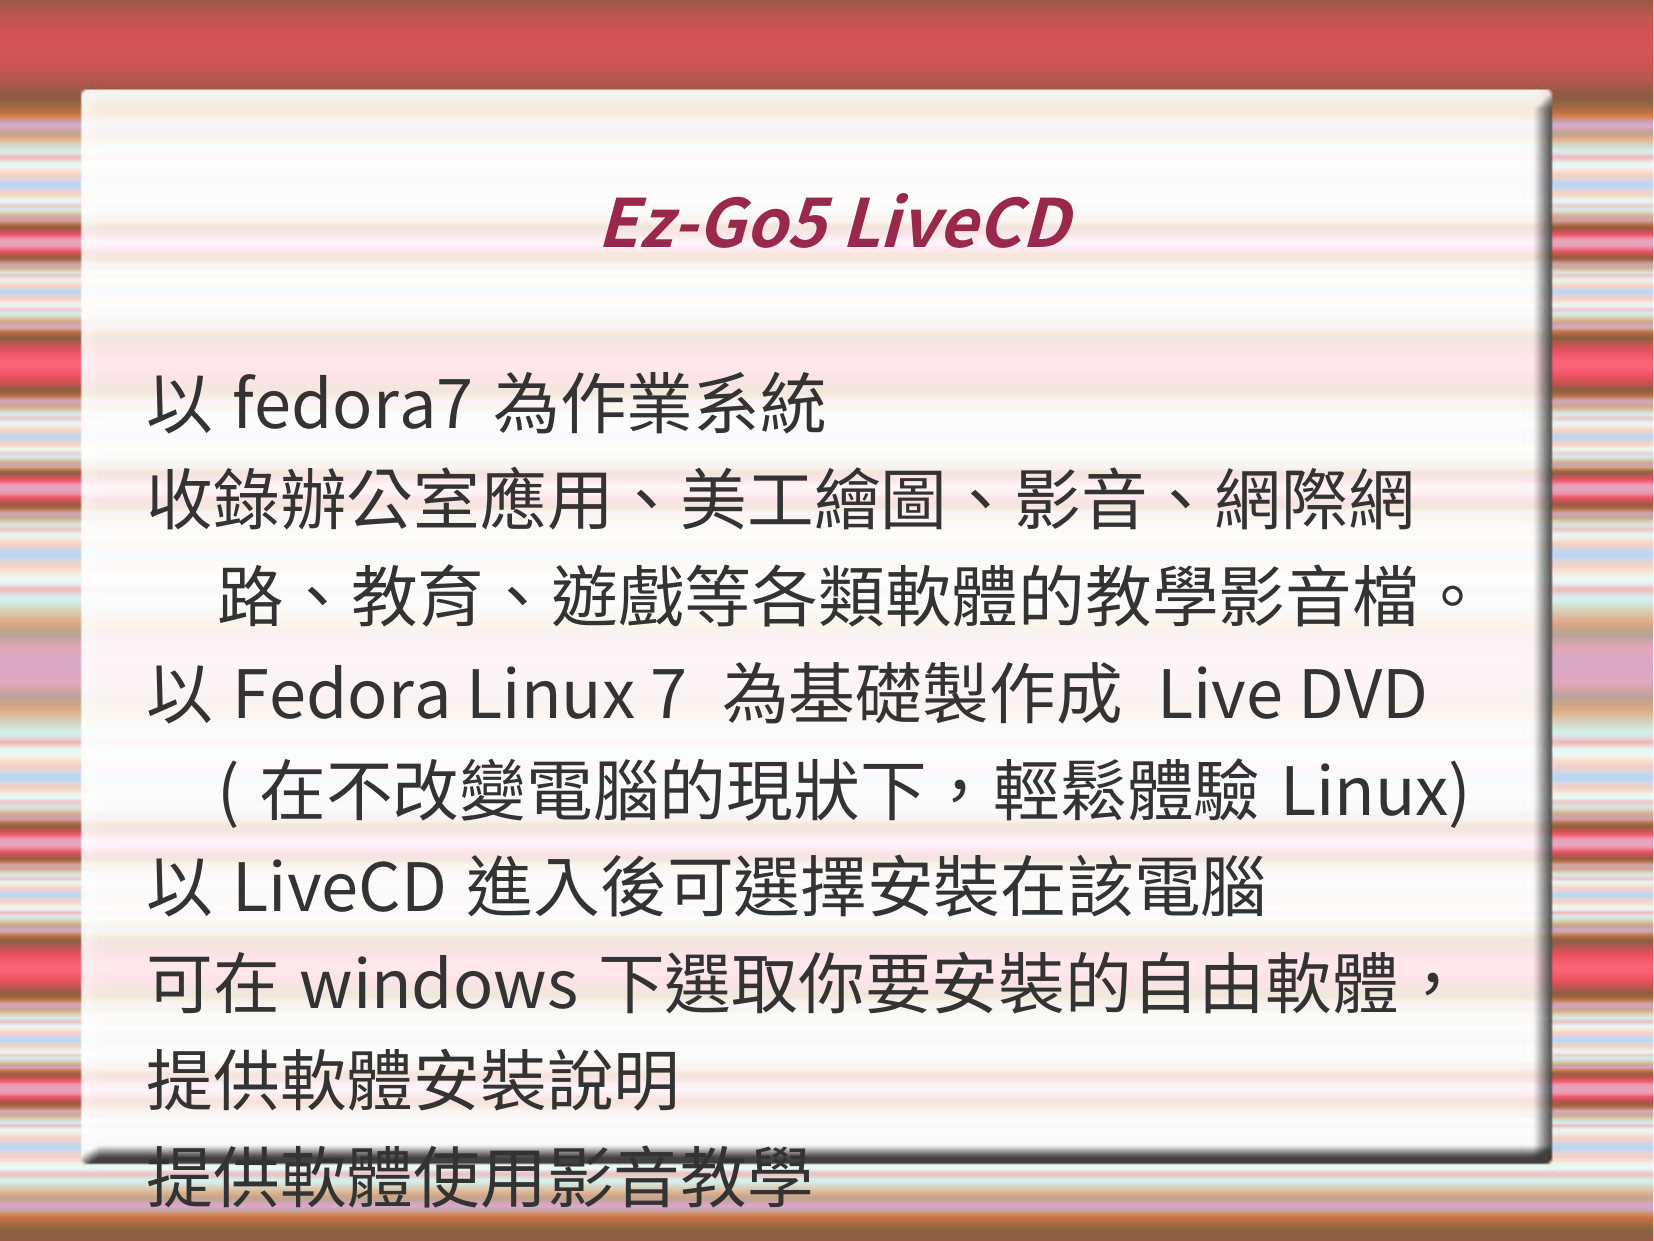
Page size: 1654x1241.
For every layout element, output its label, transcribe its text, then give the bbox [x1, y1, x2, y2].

list 以fedora7為作業系統 收錄辦公室應用、美工繪圖、影音、網際網路、教育、遊戲等各類軟體的教學影音檔。 以Fedora Linux 7 為基礎製作成 Live DVD (在不改變電腦的現狀下，輕鬆體驗Linux) 以LiveCD進入後可選擇安裝在該電腦 可在windows下選取你要安裝的自由軟體， 提供軟體安裝說明 提供軟體使用影音教學 [134, 350, 1516, 1133]
picture [0, 0, 1654, 1241]
title Ez-Go5 LiveCD [121, 114, 1534, 322]
